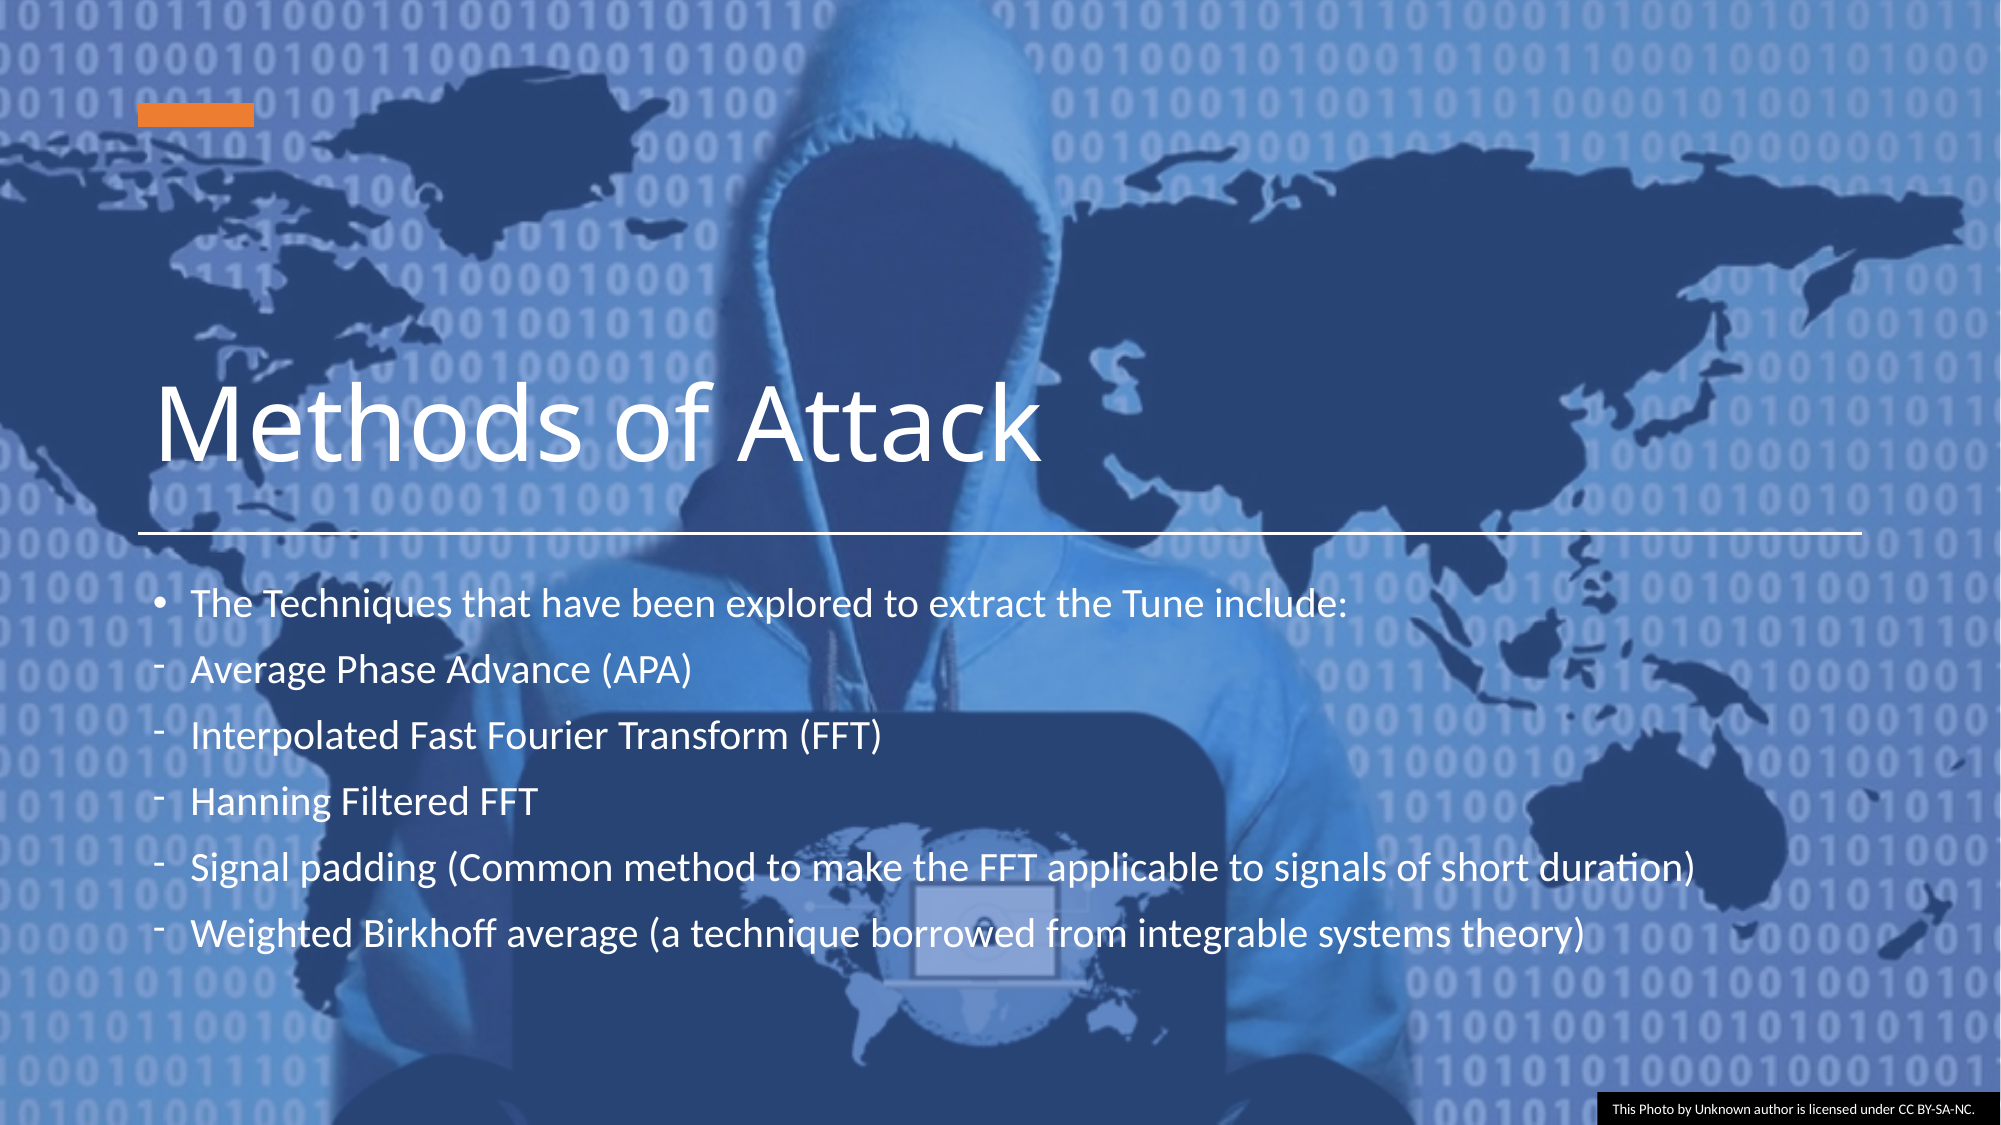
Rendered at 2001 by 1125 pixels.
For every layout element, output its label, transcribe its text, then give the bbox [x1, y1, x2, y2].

list The Techniques that have been explored to extract the Tune include: Average Phase Advance (APA) Interpolated Fast Fourier Transform (FFT) Hanning Filtered FFT Signal padding (Common method to make the FFT applicable to signals of short duration) Weighted Birkhoff average (a technique borrowed from integrable systems theory) [138, 574, 1862, 1013]
text_box [138, 103, 254, 127]
text_box This Photo by Unknown author is licensed under CC BY-SA-NC. [1597, 1092, 2000, 1125]
title Methods of Attack [138, 154, 1862, 492]
picture [0, 0, 2000, 1125]
